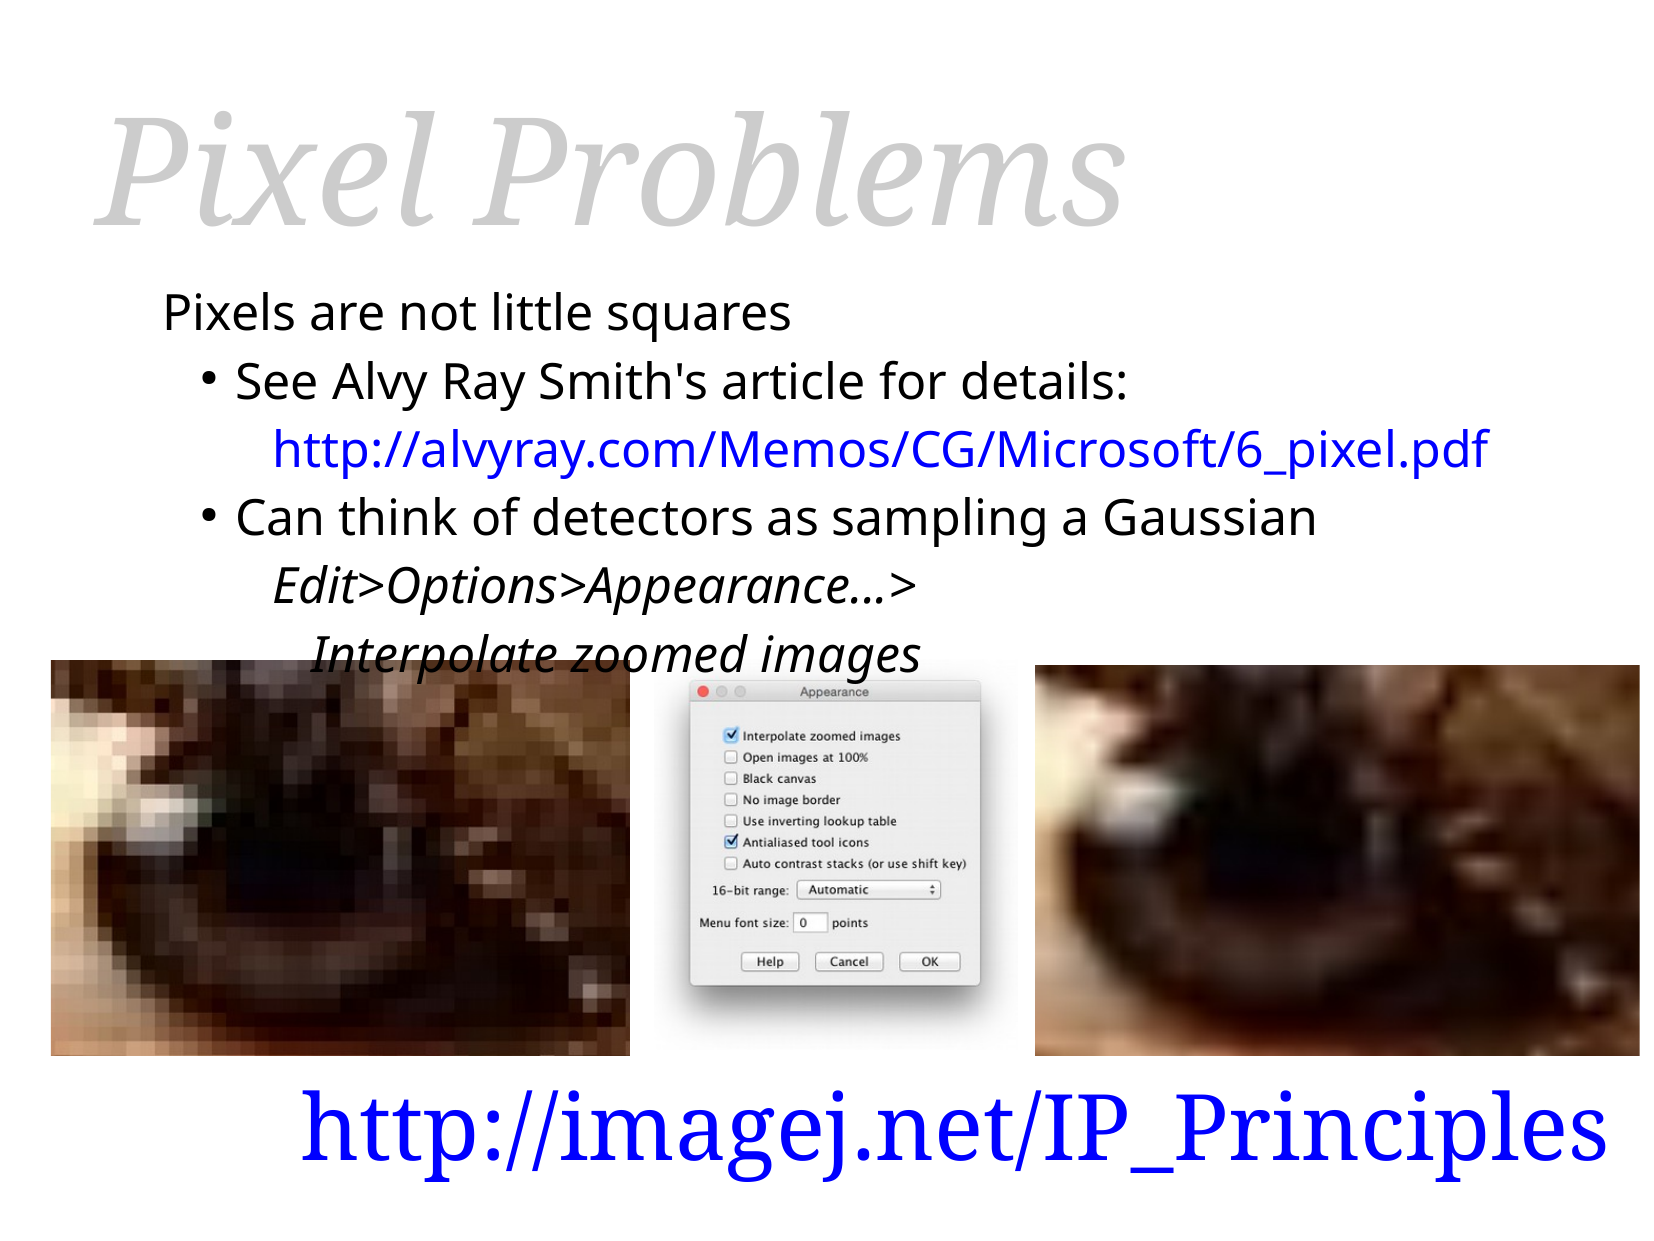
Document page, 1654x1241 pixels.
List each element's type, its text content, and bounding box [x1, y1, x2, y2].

text_box http://imagej.net/IP_Principles [50, 1055, 1626, 1172]
picture [1035, 665, 1640, 1056]
picture [824, 659, 837, 669]
picture [600, 660, 614, 669]
picture [495, 660, 508, 669]
picture [853, 659, 866, 669]
text_box Pixels are not little squares See Alvy Ray Smith's article for details: http://alvyray.com/Memos/CG/Microsoft/6_pixel.pdf Can think of detectors as sampling a Gaussian Edit>Options>Appearance...> Interpolate zoomed images [75, 270, 1606, 636]
picture [50, 660, 631, 1055]
picture [725, 659, 738, 669]
picture [654, 659, 1018, 1051]
picture [426, 660, 439, 669]
picture [454, 660, 468, 669]
text_box Pixel Problems [81, 57, 1654, 239]
